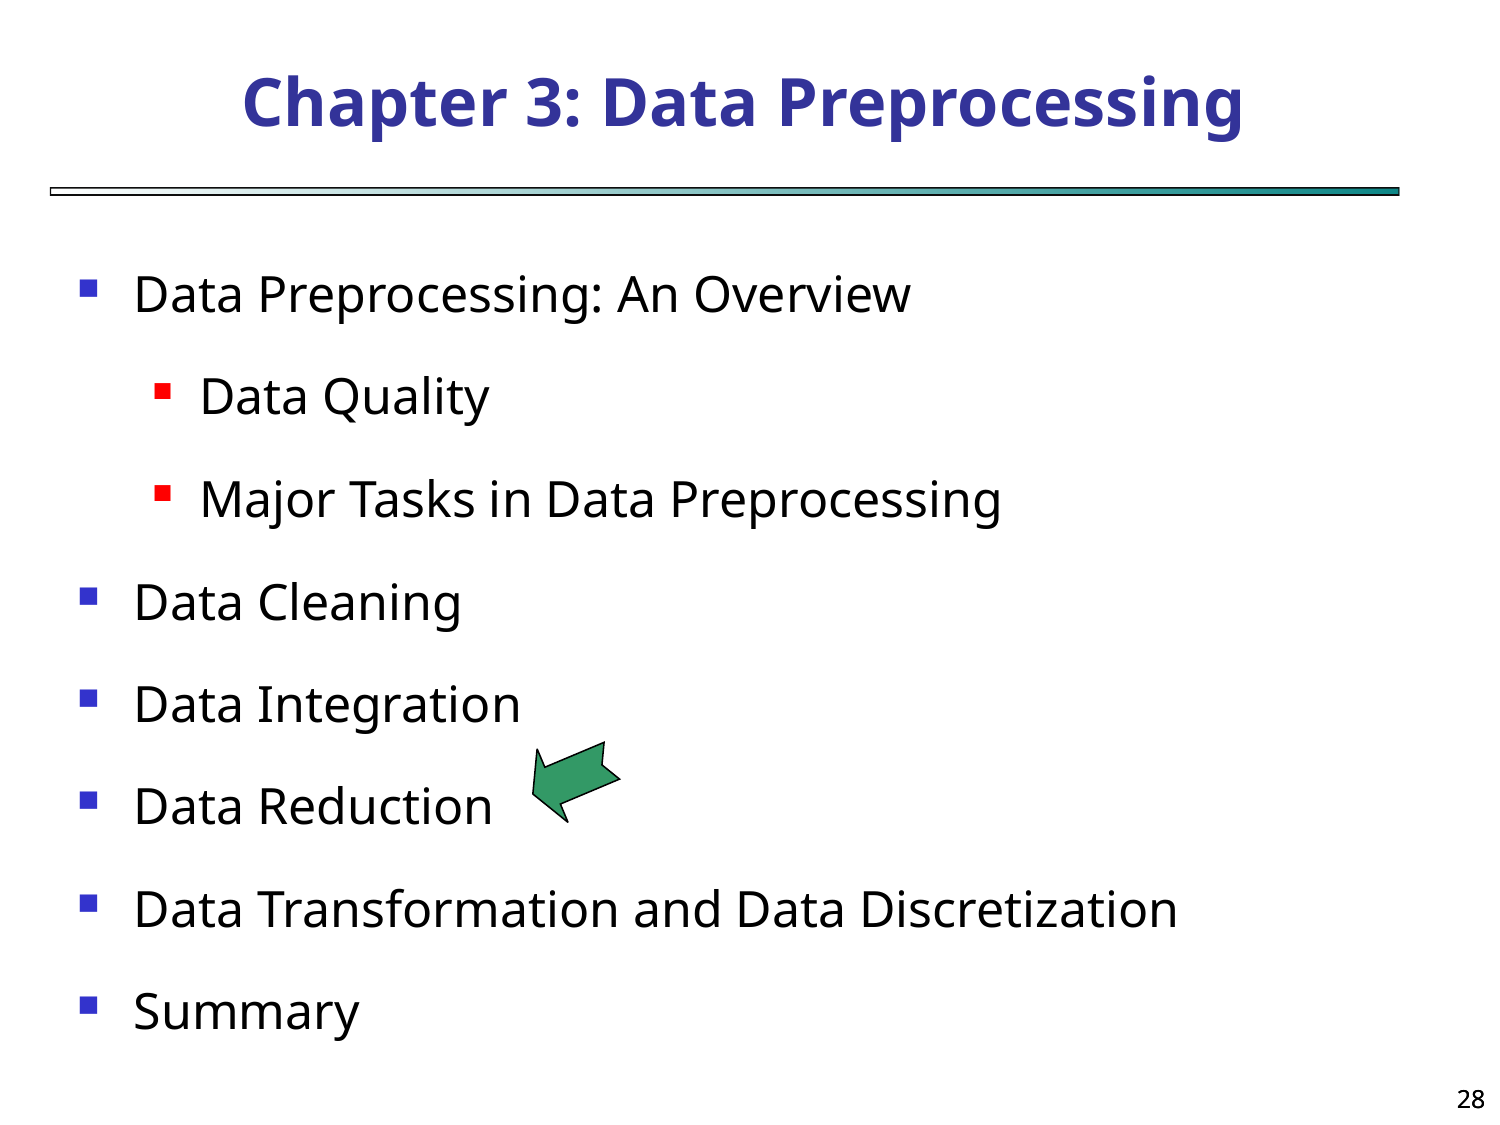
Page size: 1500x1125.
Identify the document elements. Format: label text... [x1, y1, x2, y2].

list Data Preprocessing: An Overview Data Quality Major Tasks in Data Preprocessing Data Cleaning Data Integration Data Reduction Data Transformation and Data Discretization Summary [62, 224, 1413, 1063]
text_box [532, 742, 620, 823]
text_box <number> [1187, 1062, 1500, 1125]
title Chapter 3: Data Preprocessing [24, 49, 1463, 150]
